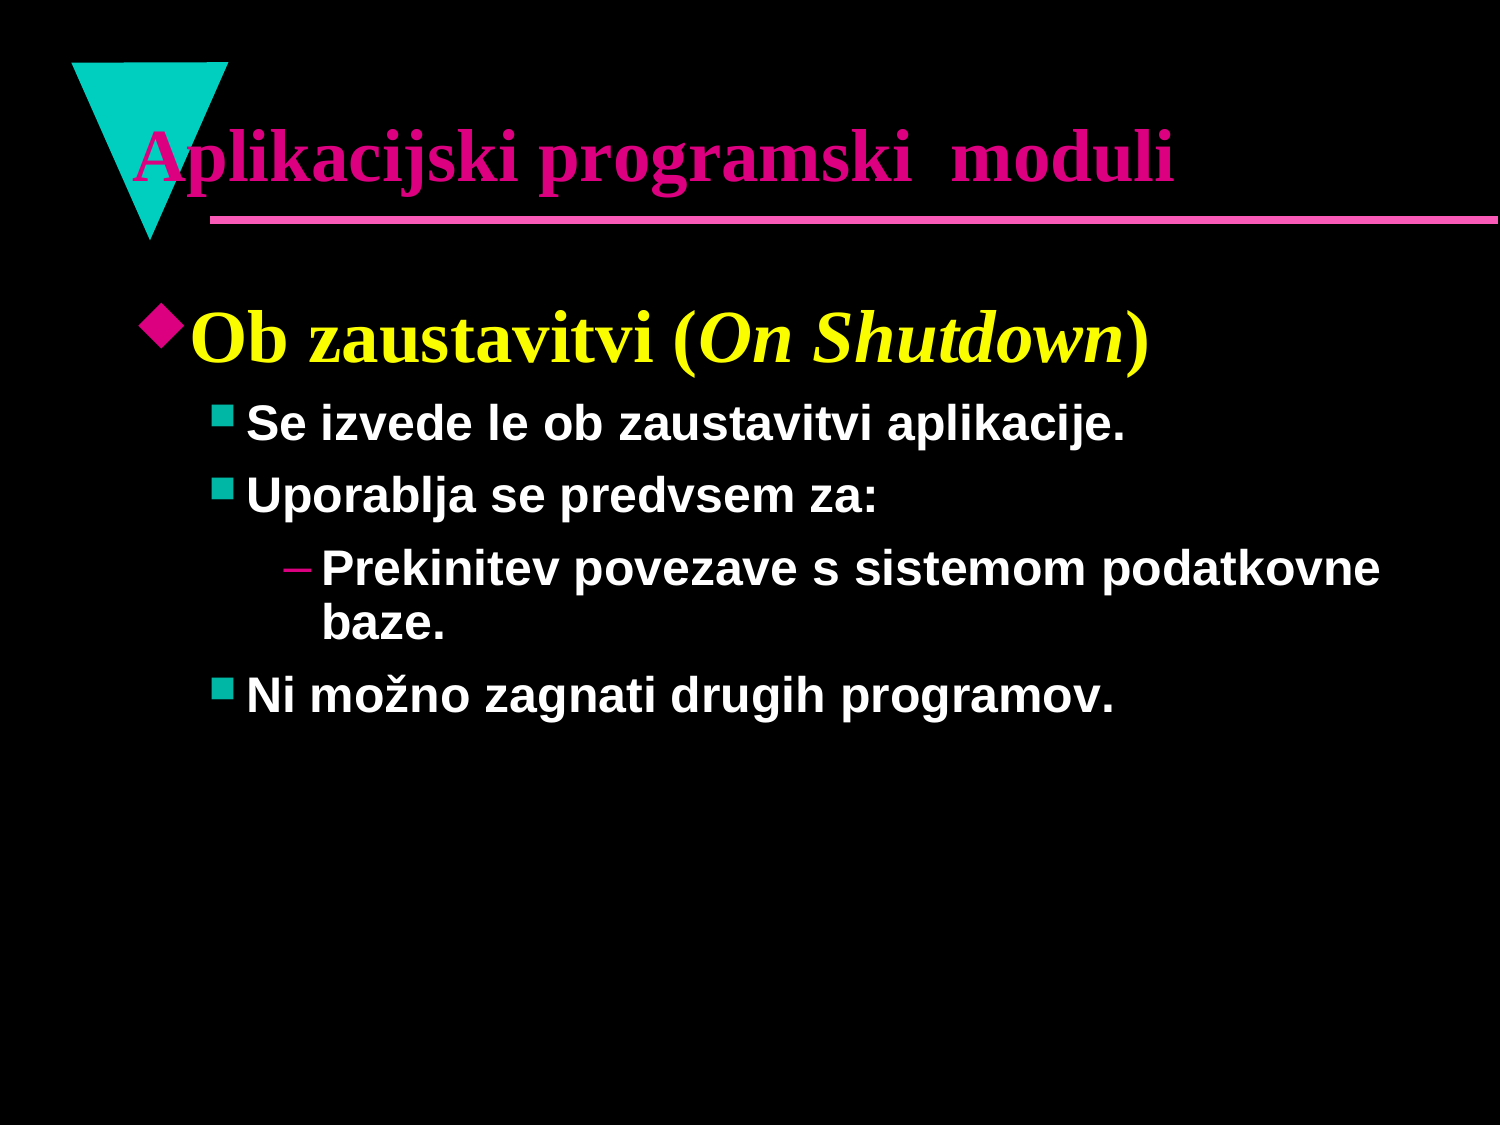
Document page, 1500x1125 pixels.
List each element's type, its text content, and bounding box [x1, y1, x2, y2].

title Aplikacijski programski moduli [117, 63, 1500, 251]
list Ob zaustavitvi (On Shutdown) Se izvede le ob zaustavitvi aplikacije. Uporablja se predvsem za: Prekinitev povezave s sistemom podatkovne baze. Ni možno zagnati drugih programov. [118, 289, 1498, 965]
